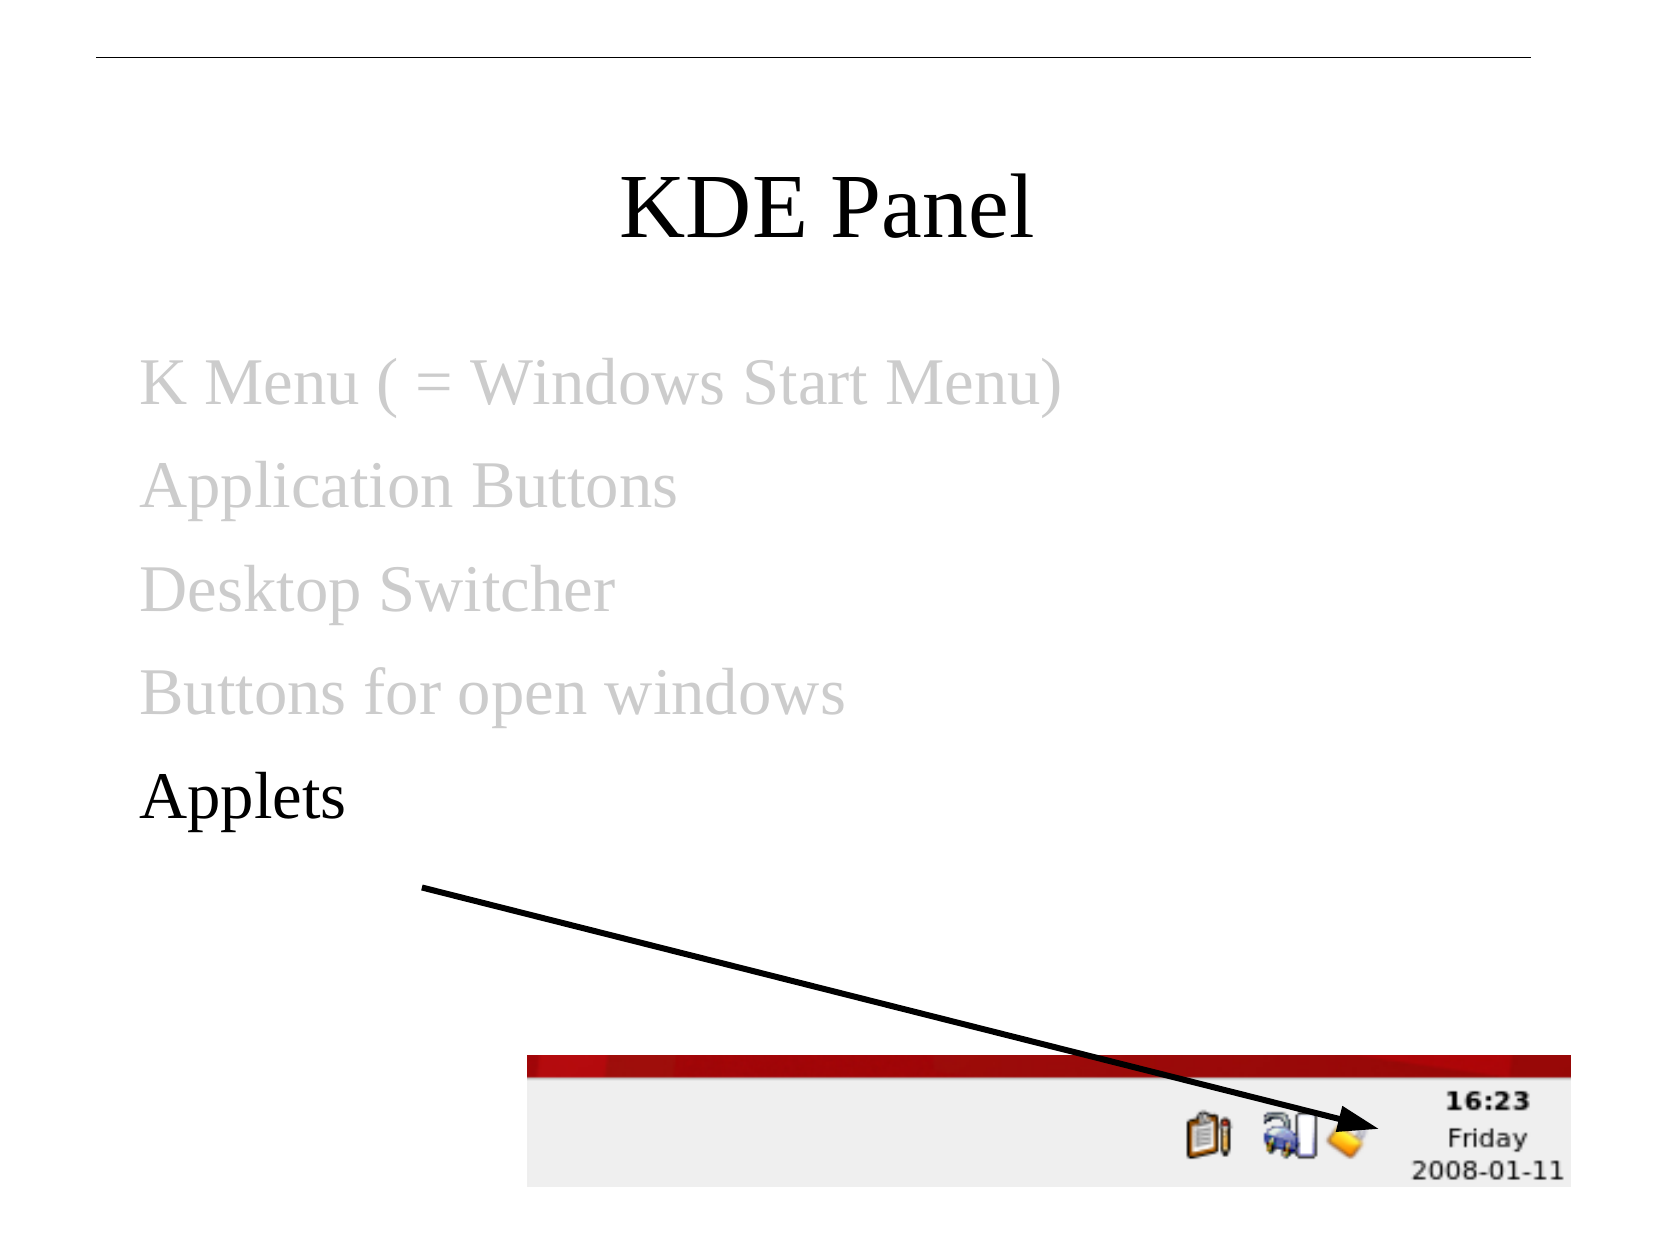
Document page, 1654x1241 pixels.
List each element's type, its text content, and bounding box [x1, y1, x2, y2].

title KDE Panel [121, 102, 1534, 310]
text_box [1437, 984, 1633, 1221]
picture [527, 1055, 1571, 1188]
list K Menu ( = Windows Start Menu) Application Buttons Desktop Switcher Buttons for open windows Applets [121, 344, 1534, 1127]
